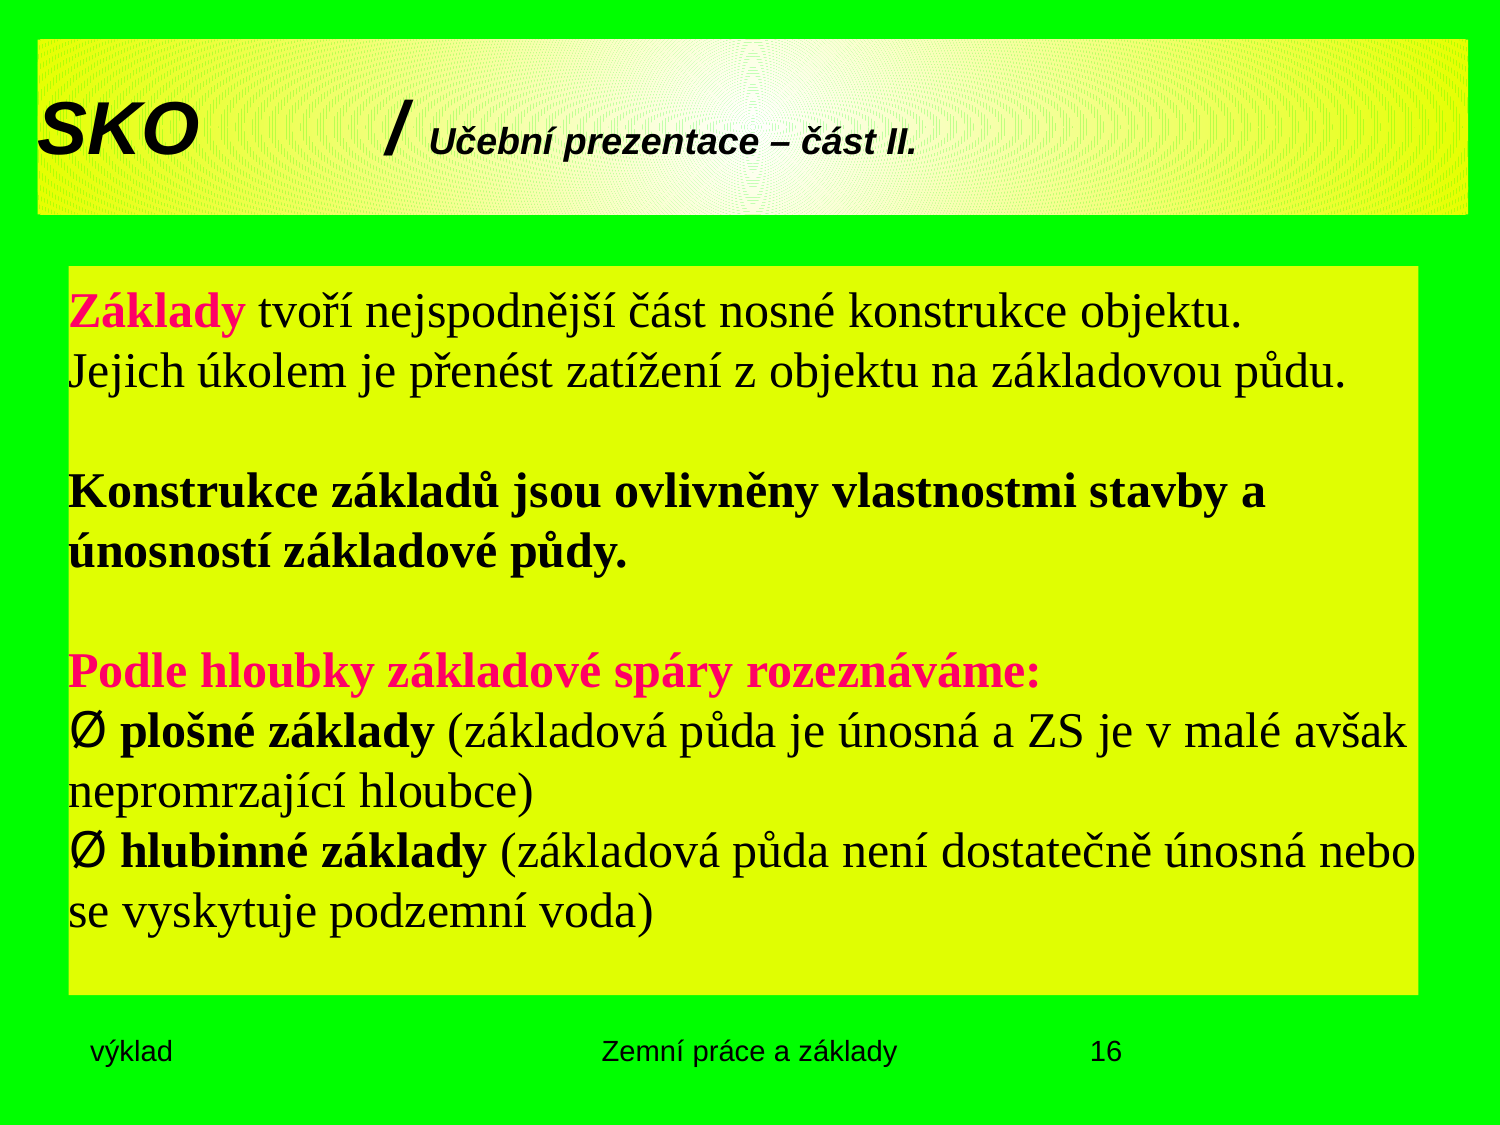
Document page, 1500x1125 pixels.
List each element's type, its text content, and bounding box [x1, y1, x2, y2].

text_box Základy tvoří nejspodnější část nosné konstrukce objektu. Jejich úkolem je přenést zatížení z objektu na základovou půdu. Konstrukce základů jsou ovlivněny vlastnostmi stavby a únosností základové půdy. Podle hloubky základové spáry rozeznáváme: plošné základy (základová půda je únosná a ZS je v malé avšak nepromrzající hloubce) hlubinné základy (základová půda není dostatečně únosná nebo se vyskytuje podzemní voda) [68, 266, 1419, 996]
text_box výklad [75, 1024, 426, 1103]
text_box Zemní práce a základy [512, 1024, 988, 1103]
text_box [1074, 1024, 1426, 1103]
text_box SKO / Učební prezentace – část II. [38, 40, 1468, 214]
